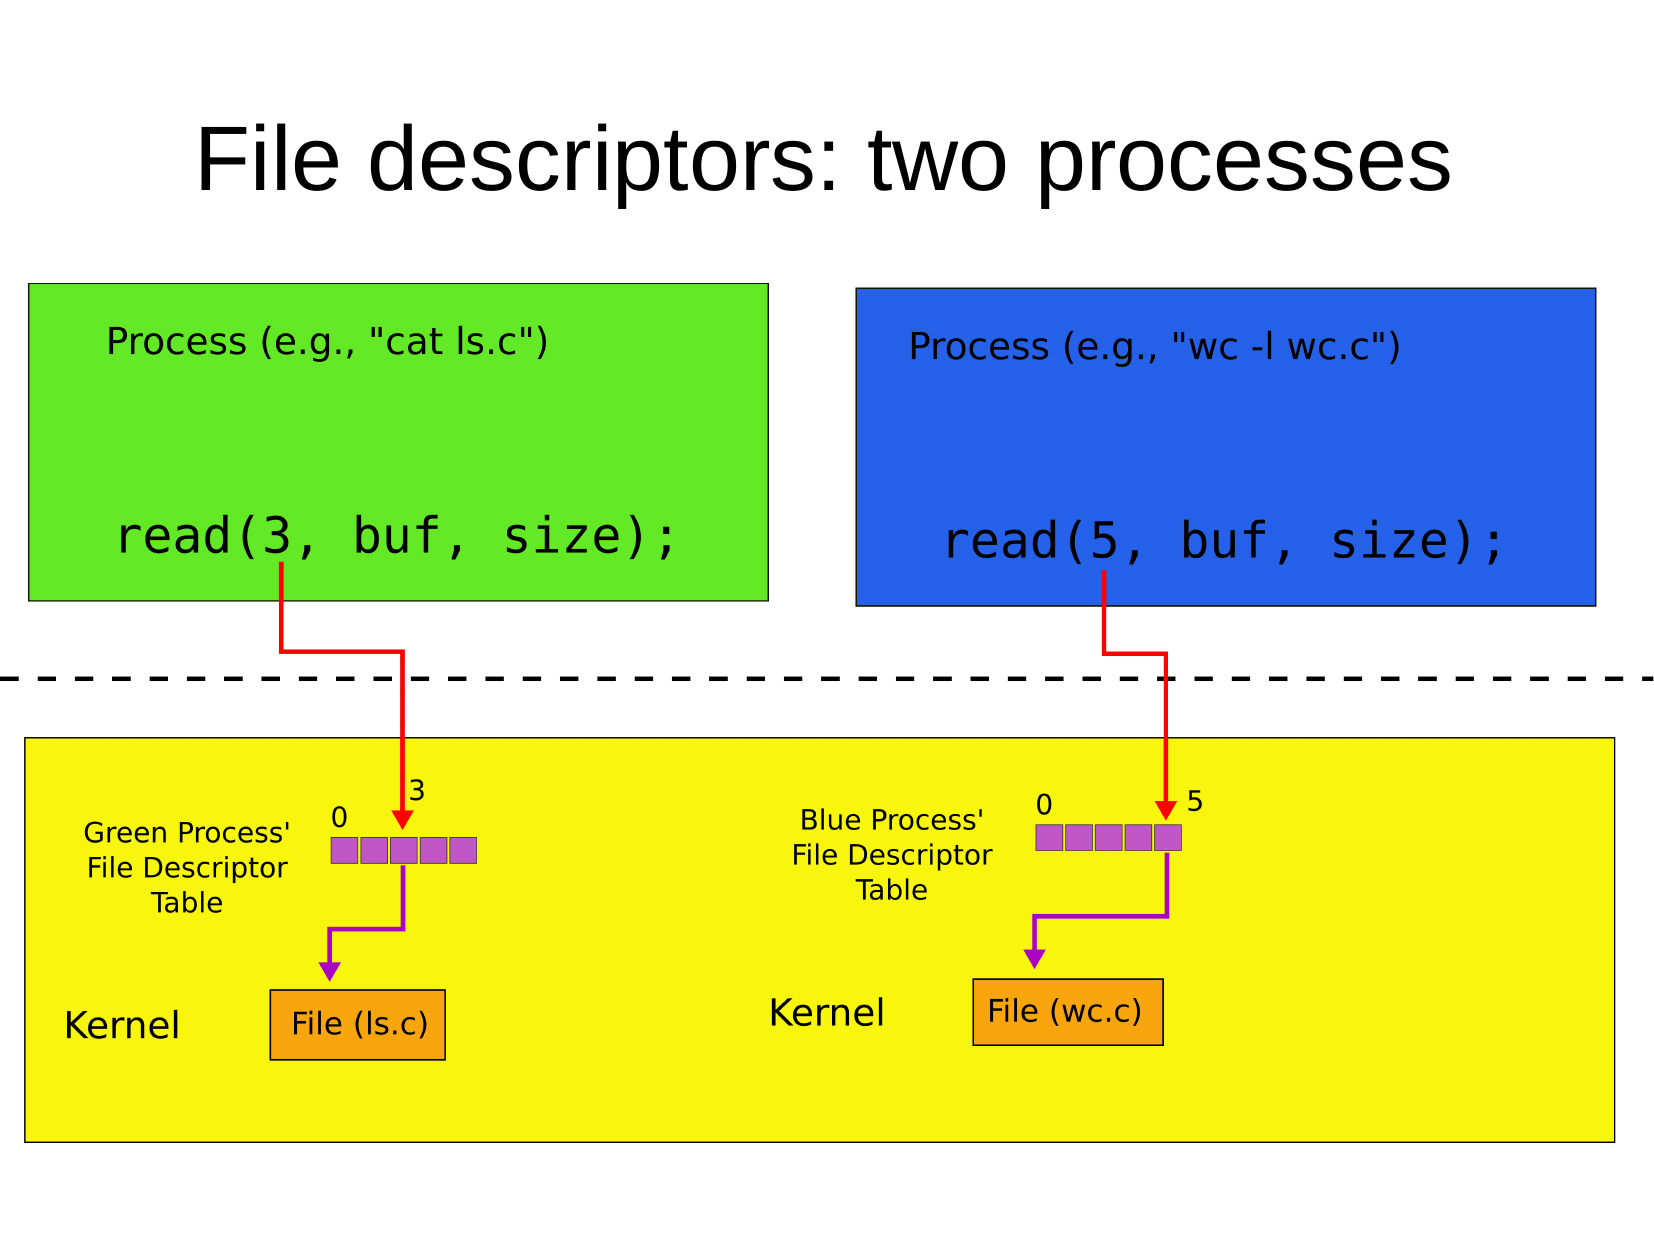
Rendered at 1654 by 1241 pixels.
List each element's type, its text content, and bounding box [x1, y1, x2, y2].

picture [0, 283, 1654, 1143]
title File descriptors: two processes [75, 55, 1576, 263]
